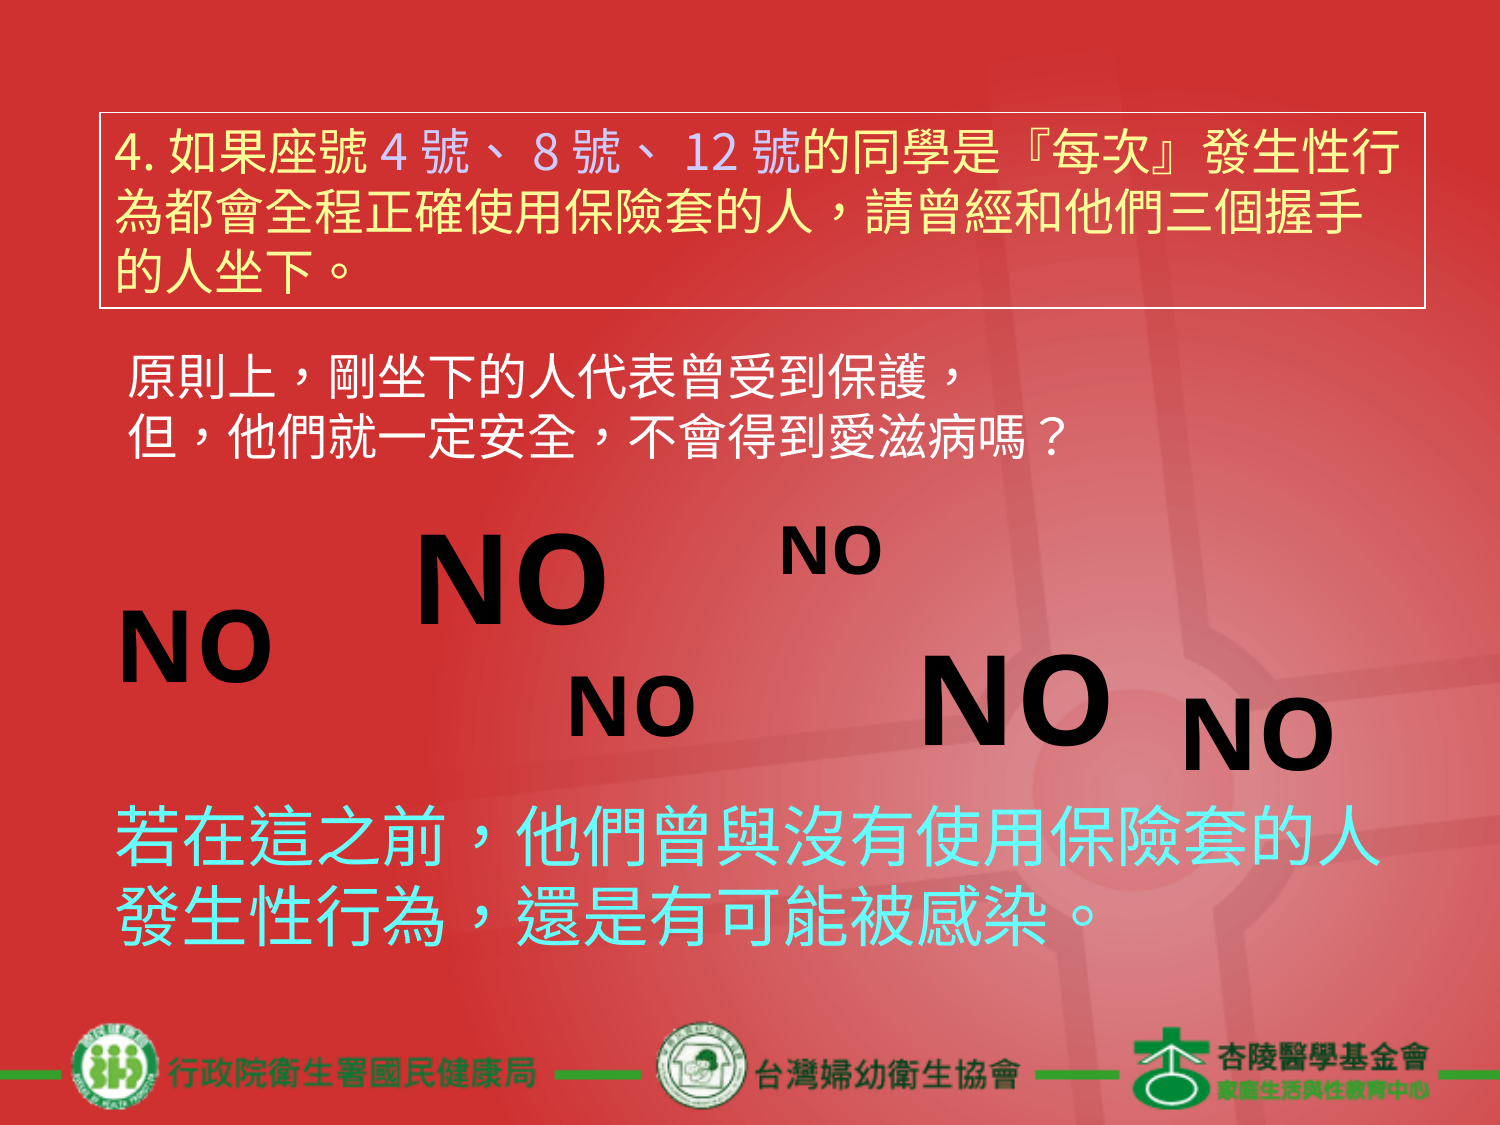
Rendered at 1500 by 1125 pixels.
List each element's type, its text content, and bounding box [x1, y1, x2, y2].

text_box NO [549, 645, 714, 762]
picture [0, 0, 1500, 1125]
text_box 原則上，剛坐下的人代表曾受到保護， 但，他們就一定安全，不會得到愛滋病嗎？ [112, 337, 1401, 473]
text_box NO [395, 491, 627, 658]
text_box NO [762, 499, 900, 596]
text_box NO [900, 612, 1131, 778]
text_box NO [99, 574, 291, 711]
text_box NO [1162, 662, 1413, 798]
text_box 若在這之前，他們曾與沒有使用保險套的人發生性行為，還是有可能被感染。 [100, 786, 1413, 963]
text_box 4.如果座號4號、8號、12號的同學是『每次』發生性行為都會全程正確使用保險套的人，請曾經和他們三個握手的人坐下。 [99, 112, 1426, 308]
